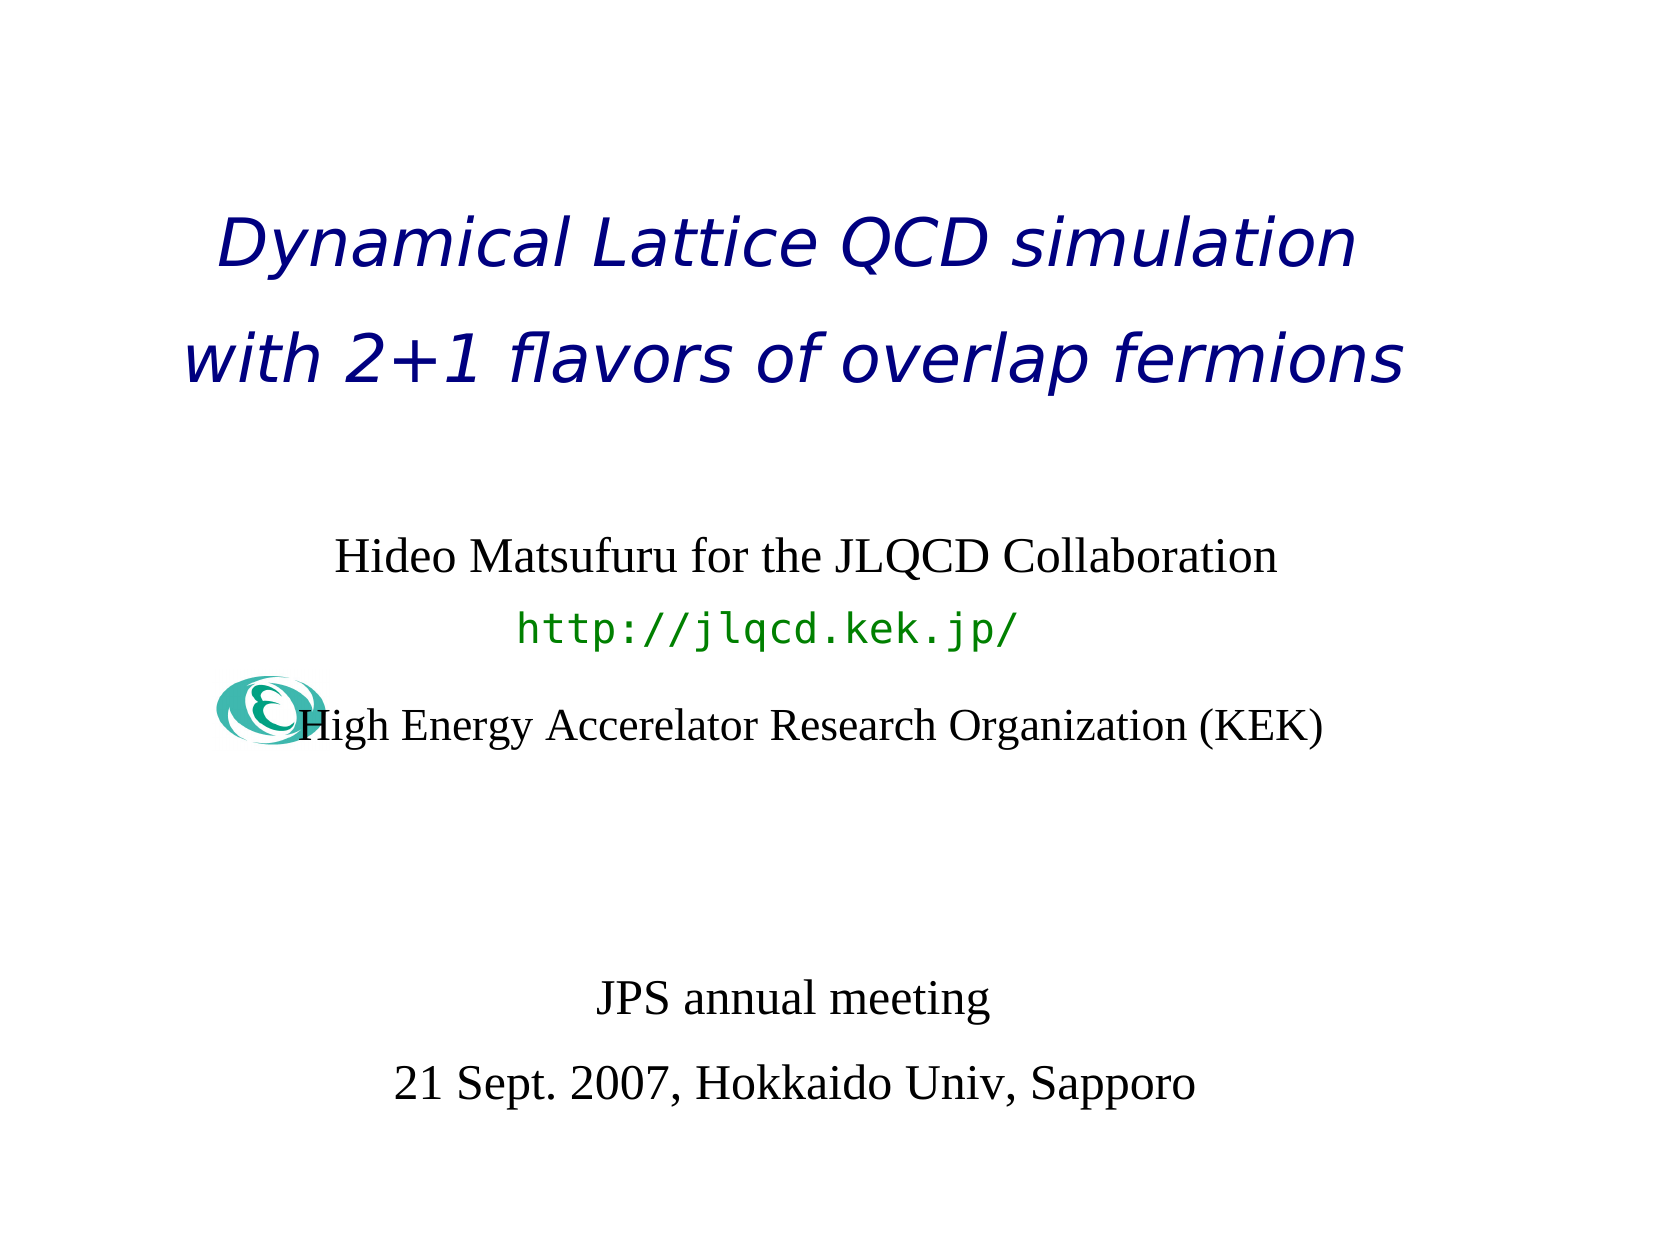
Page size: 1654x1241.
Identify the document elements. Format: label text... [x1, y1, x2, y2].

text_box Dynamical Lattice QCD simulation [175, 204, 1492, 290]
text_box JPS annual meeting [596, 970, 992, 1031]
text_box Hideo Matsufuru for the JLQCD Collaboration [334, 527, 1279, 589]
picture [212, 669, 330, 751]
text_box with 2+1 flavors of overlap fermions [161, 320, 1478, 399]
text_box High Energy Accerelator Research Organization (KEK) [297, 699, 1420, 761]
text_box 21 Sept. 2007, Hokkaido Univ, Sapporo [393, 1055, 1197, 1116]
text_box http://jlqcd.kek.jp/ [515, 604, 1092, 654]
